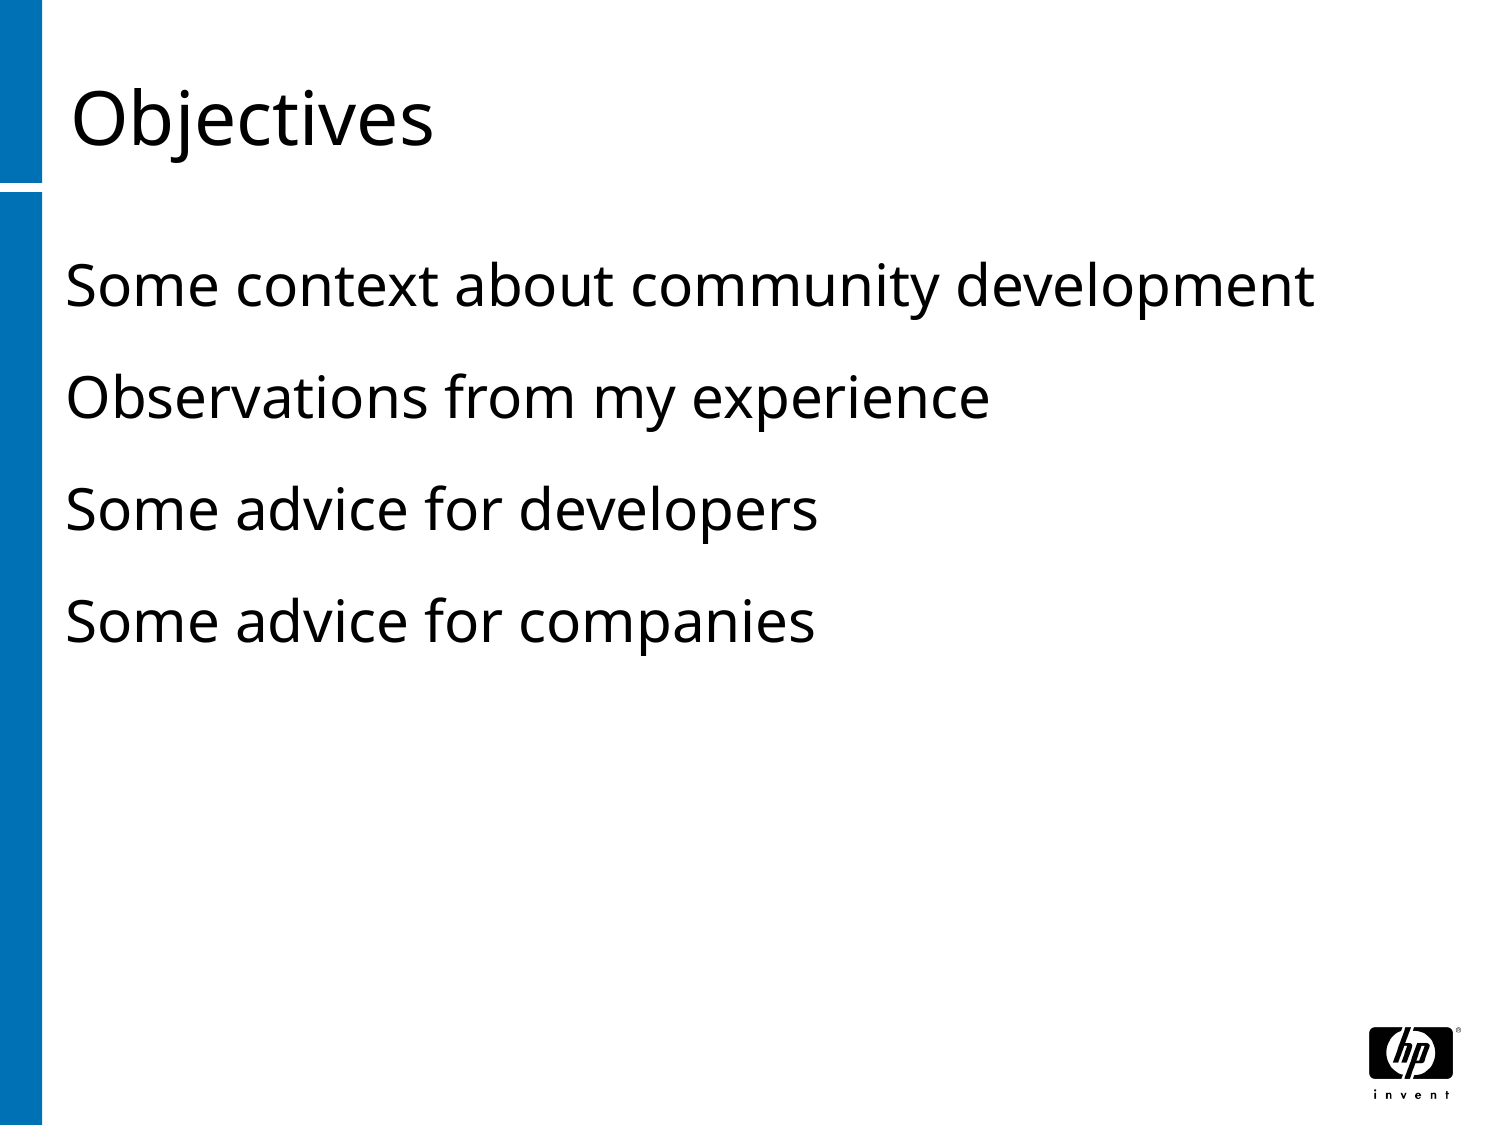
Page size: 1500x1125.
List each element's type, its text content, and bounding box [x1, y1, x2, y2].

picture [1369, 1027, 1461, 1099]
title Objectives [70, 18, 1422, 206]
list Some context about community development Observations from my experience Some advice for developers Some advice for companies [65, 237, 1422, 982]
